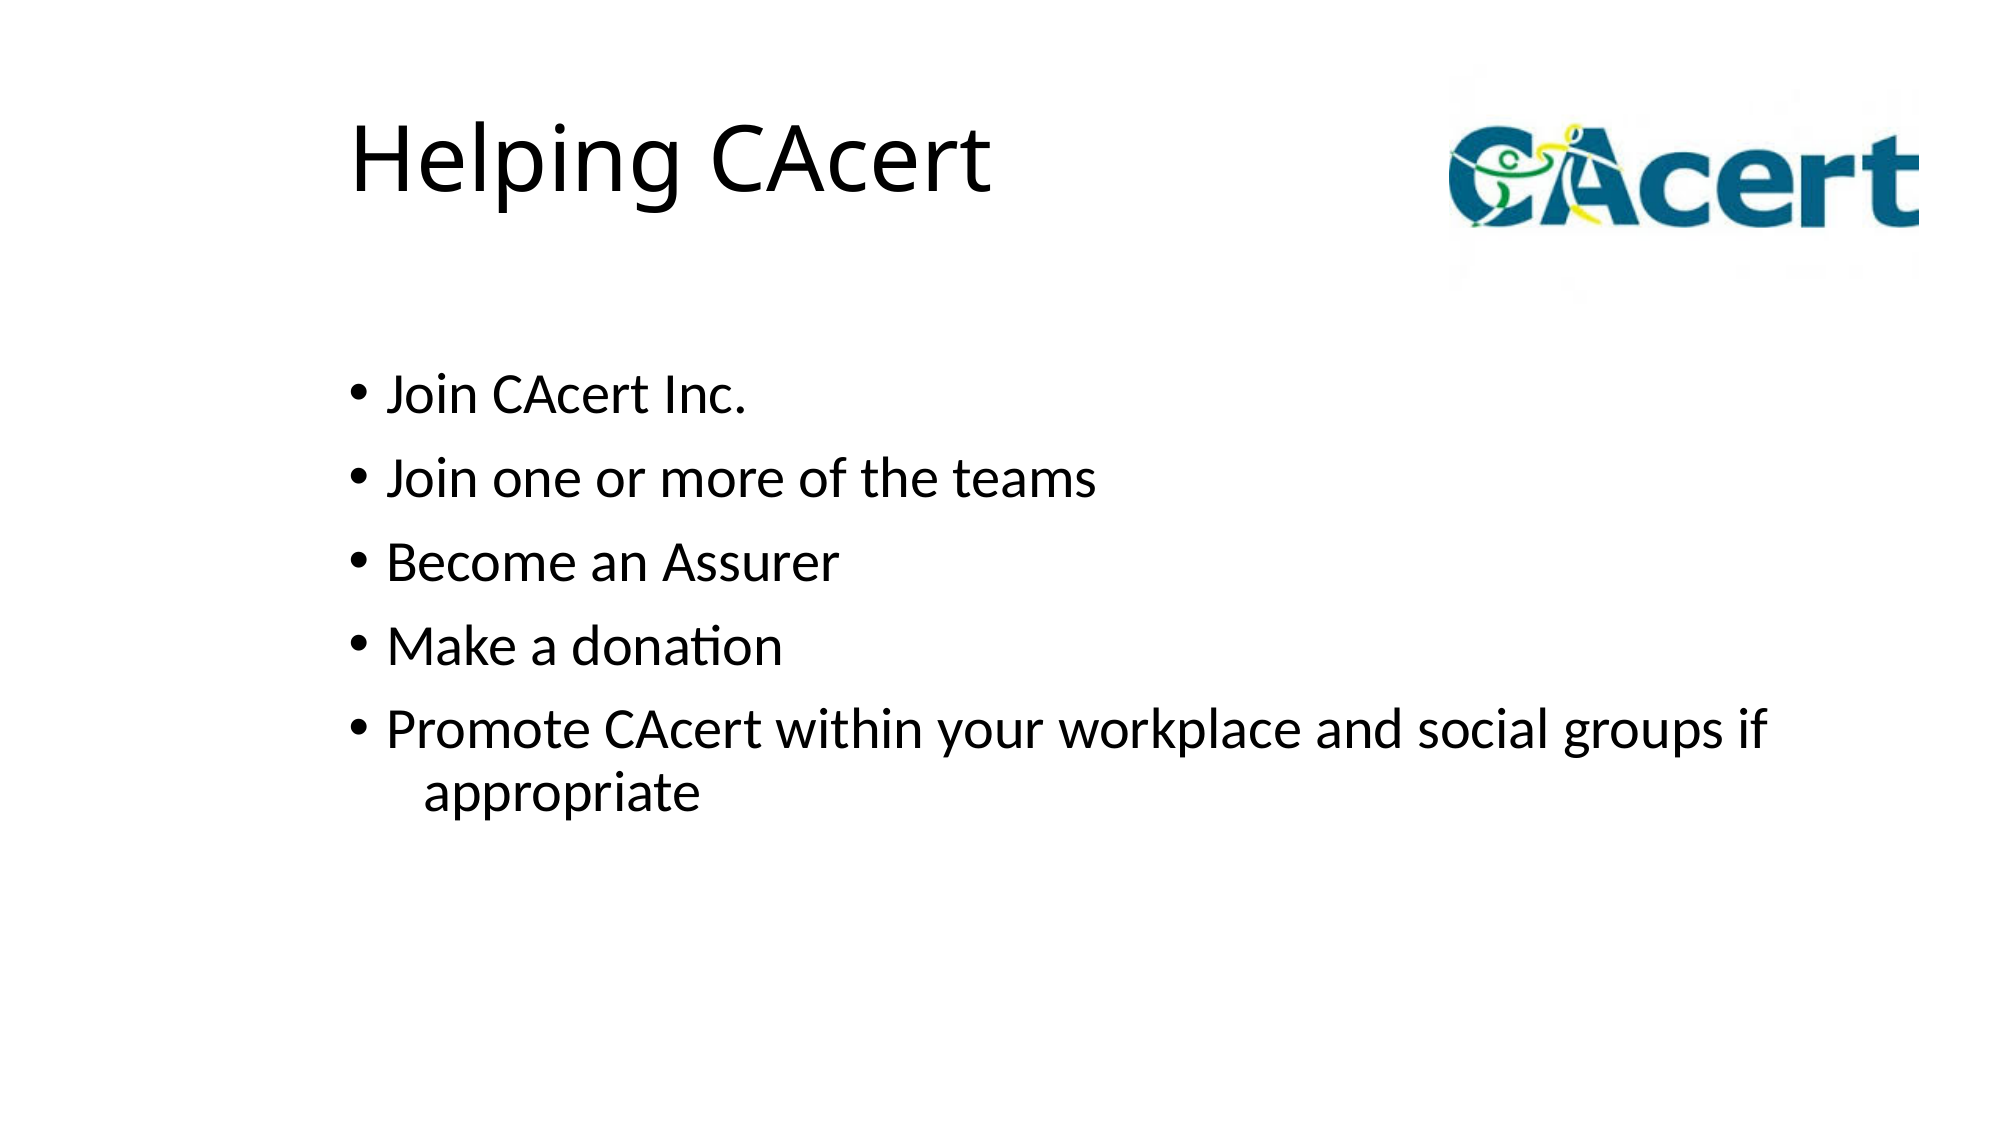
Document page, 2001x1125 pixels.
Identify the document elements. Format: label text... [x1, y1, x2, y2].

title Helping CAcert [333, 52, 1338, 271]
list Join CAcert Inc. Join one or more of the teams Become an Assurer Make a donation Promote CAcert within your workplace and social groups if appropriate [333, 356, 1948, 1071]
